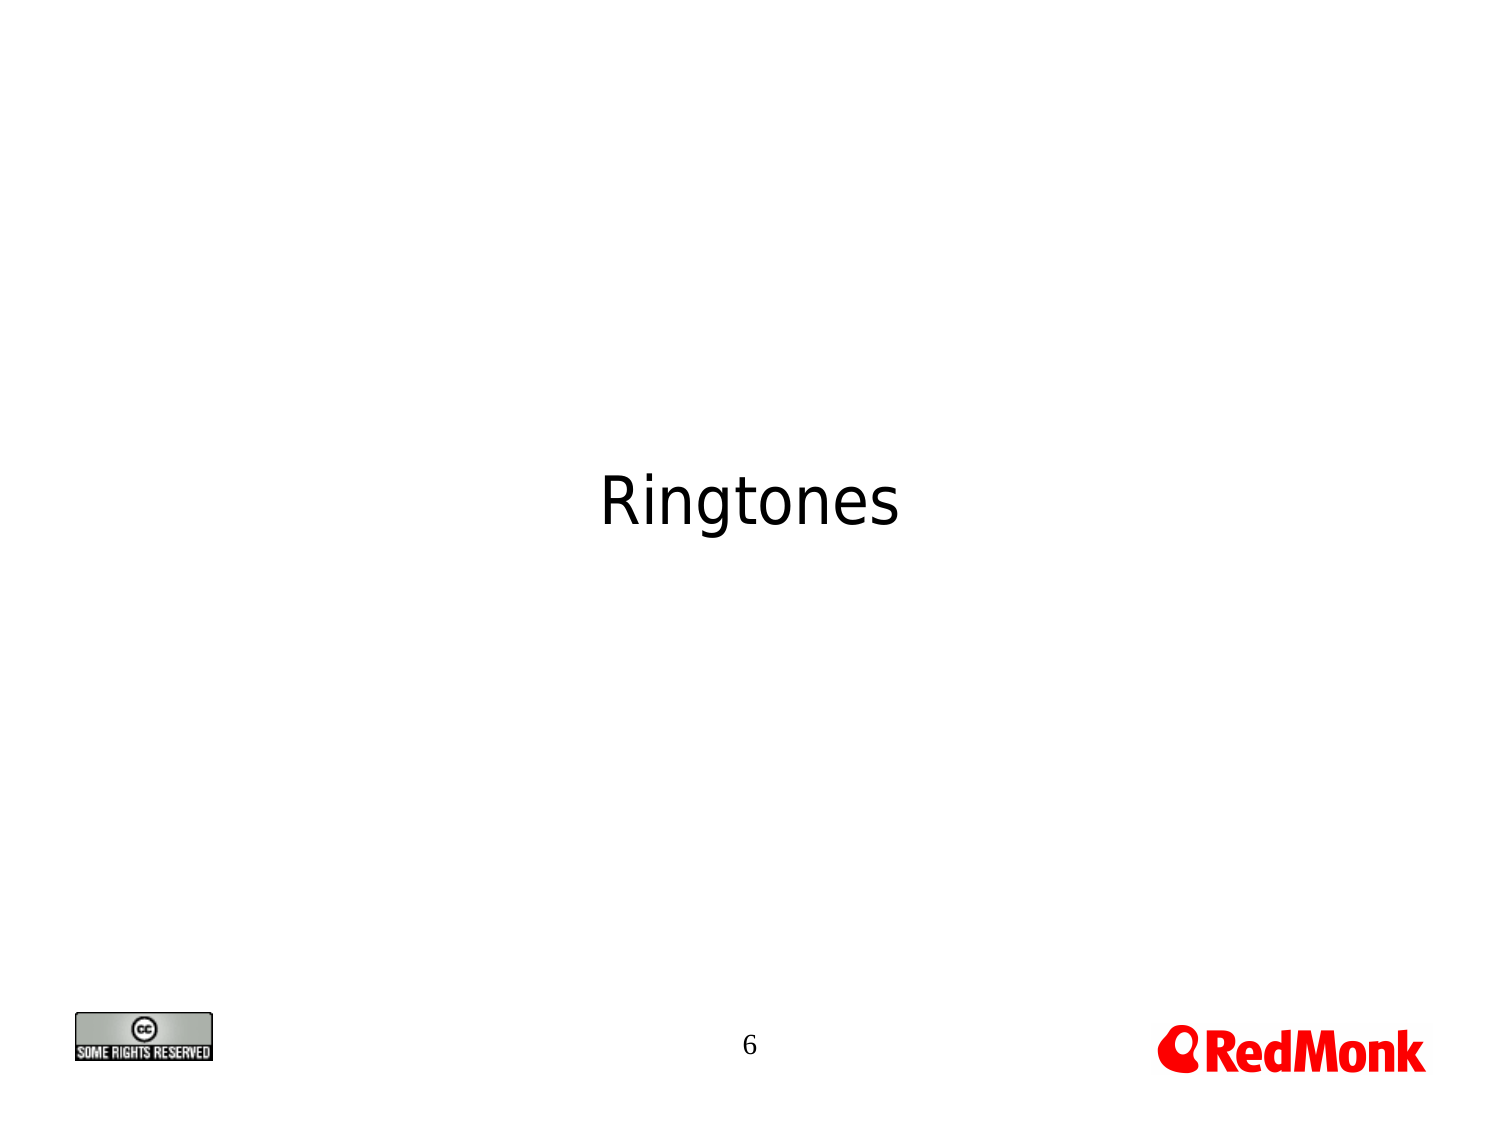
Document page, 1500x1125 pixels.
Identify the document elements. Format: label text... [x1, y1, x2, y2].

text_box Ringtones [112, 458, 1388, 901]
picture [75, 1012, 213, 1061]
picture [1151, 1023, 1433, 1075]
